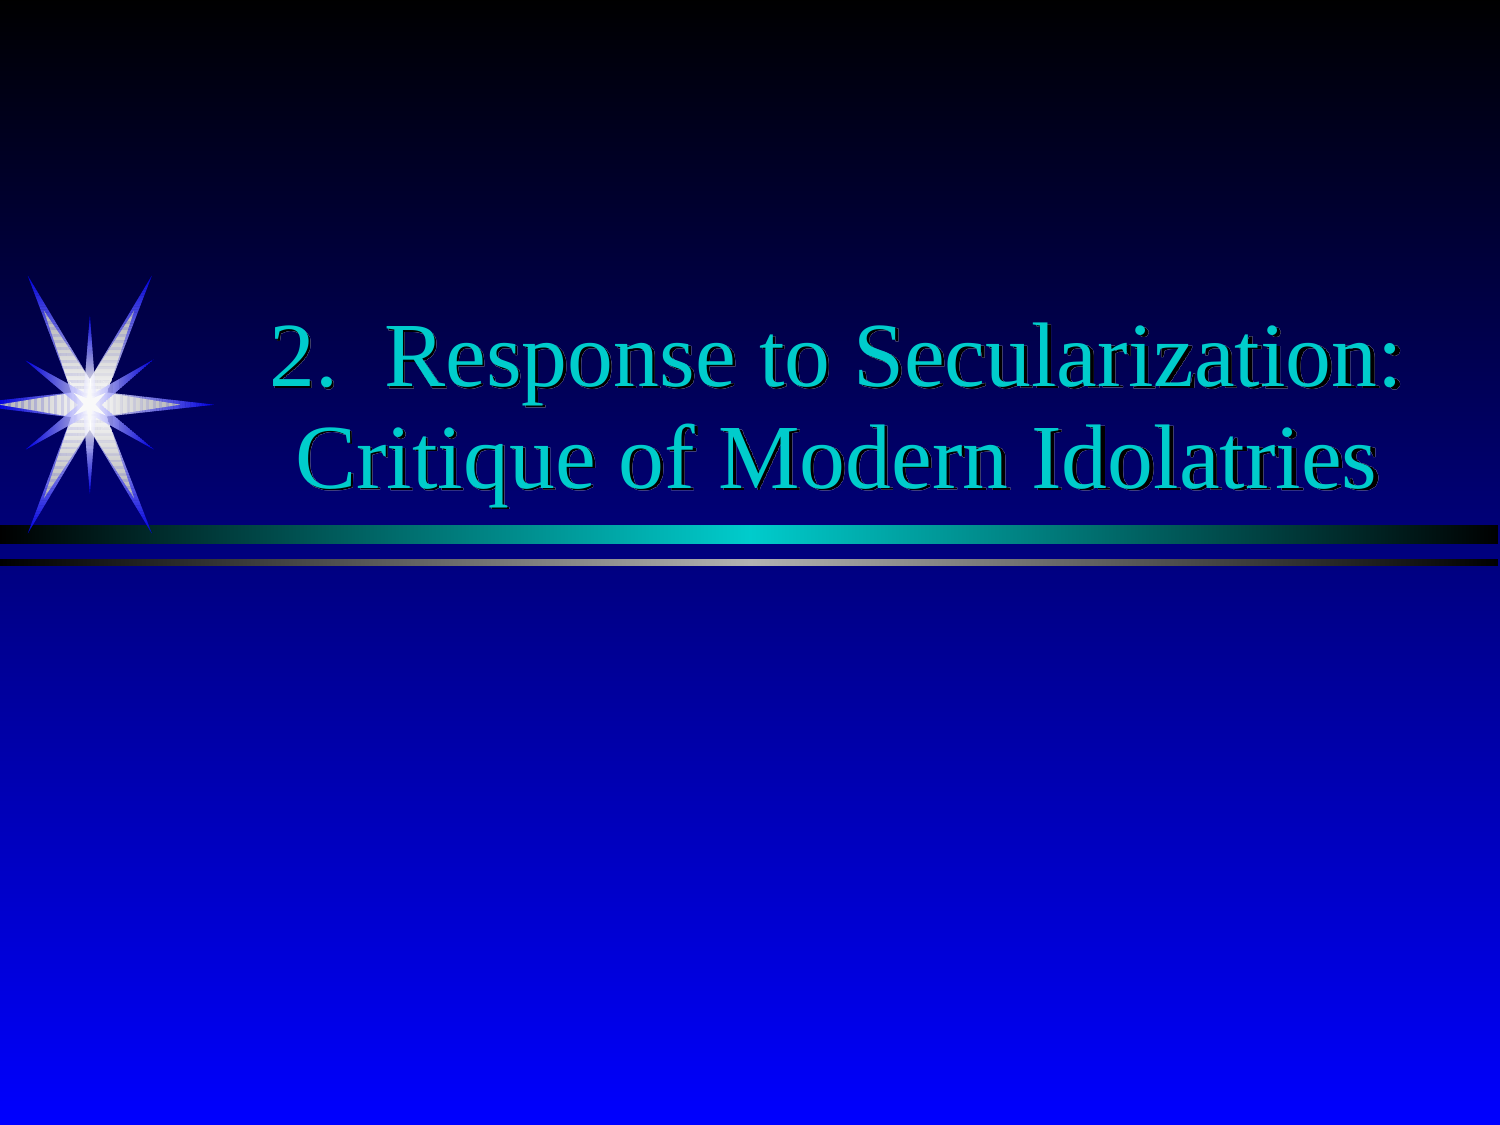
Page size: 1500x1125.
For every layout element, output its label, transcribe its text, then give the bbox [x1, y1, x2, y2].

title 2. Response to Secularization: Critique of Modern Idolatries [200, 297, 1476, 516]
